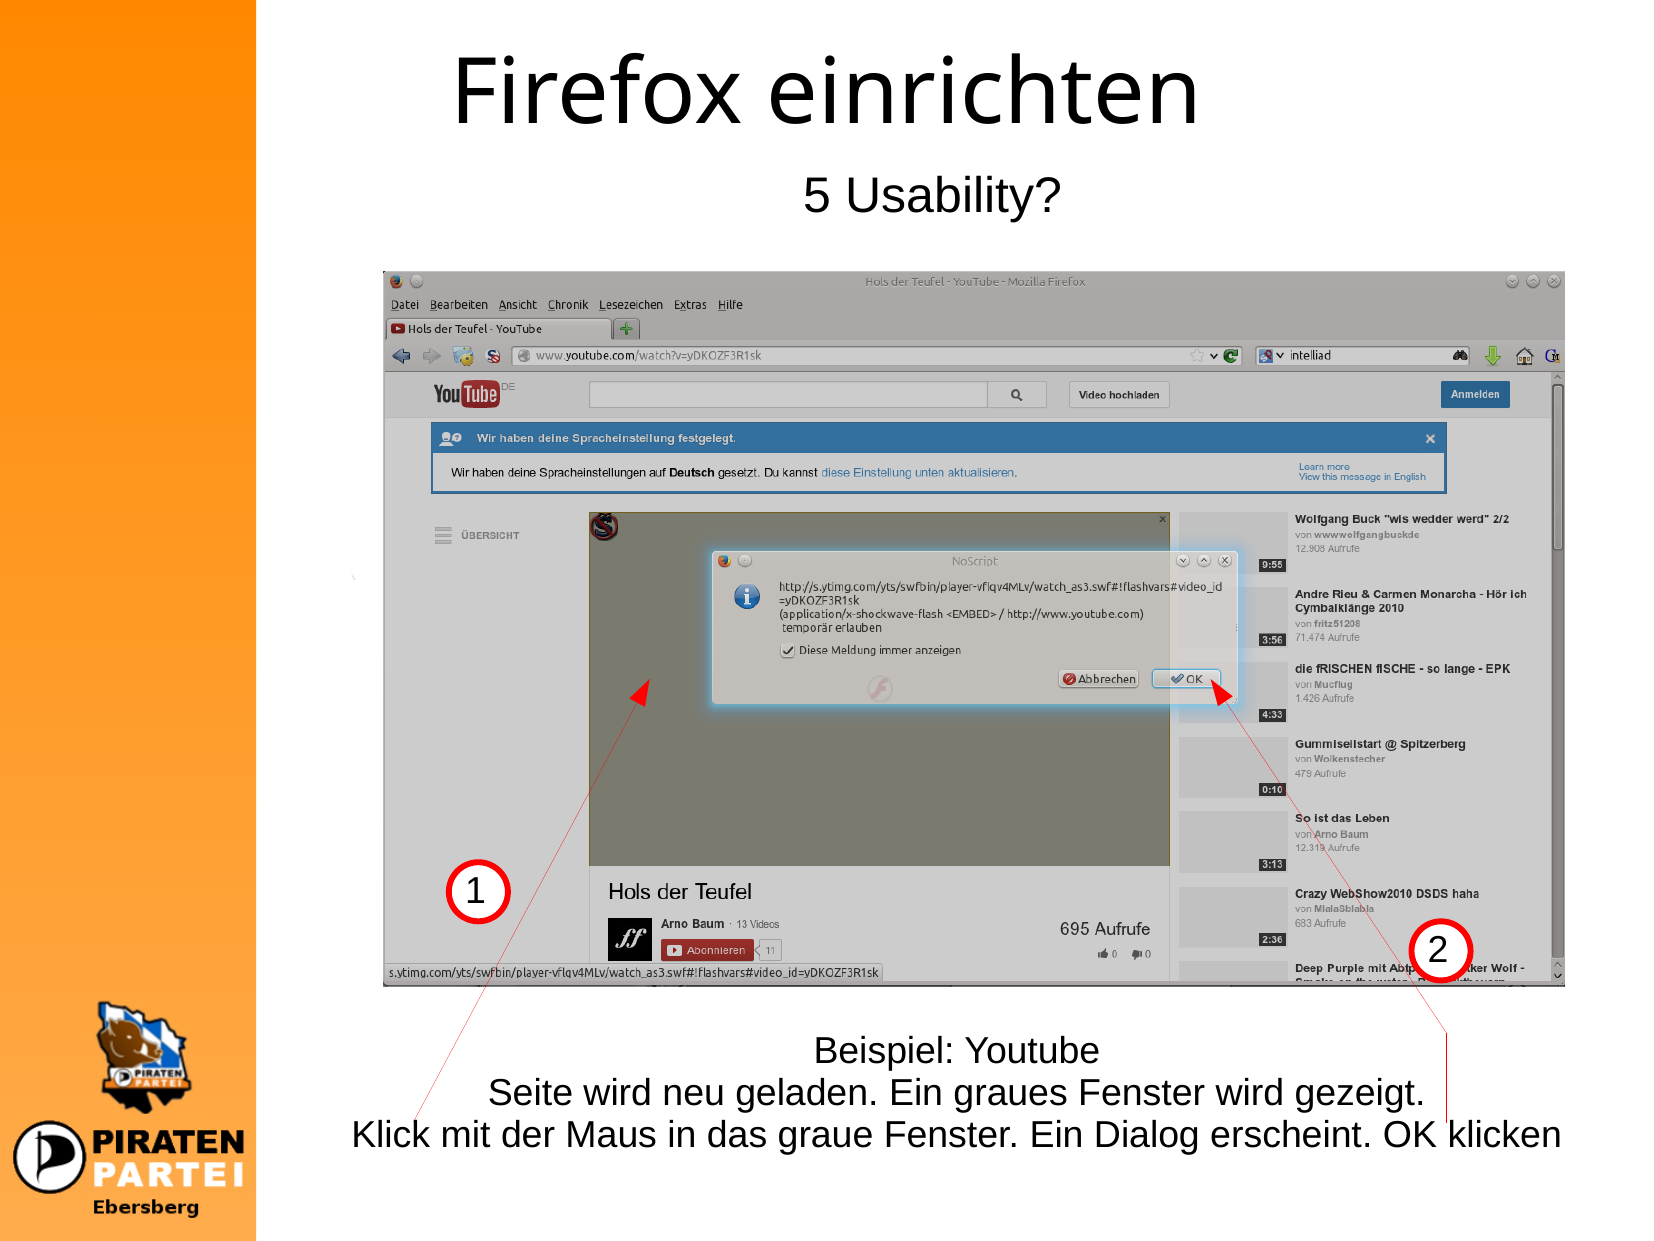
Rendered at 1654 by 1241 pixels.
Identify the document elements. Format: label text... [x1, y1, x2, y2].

text_box 2 [1405, 907, 1471, 993]
title Firefox einrichten [82, 0, 1571, 192]
subtitle 5 Usability? [295, 135, 1571, 254]
text_box 1 [442, 848, 508, 934]
picture [0, 0, 1654, 1241]
text_box Beispiel: Youtube Seite wird neu geladen. Ein graues Fenster wird gezeigt. Klick mit der Maus in das graue Fenster. Ein Dialog erscheint. OK klicken [319, 1029, 1595, 1156]
